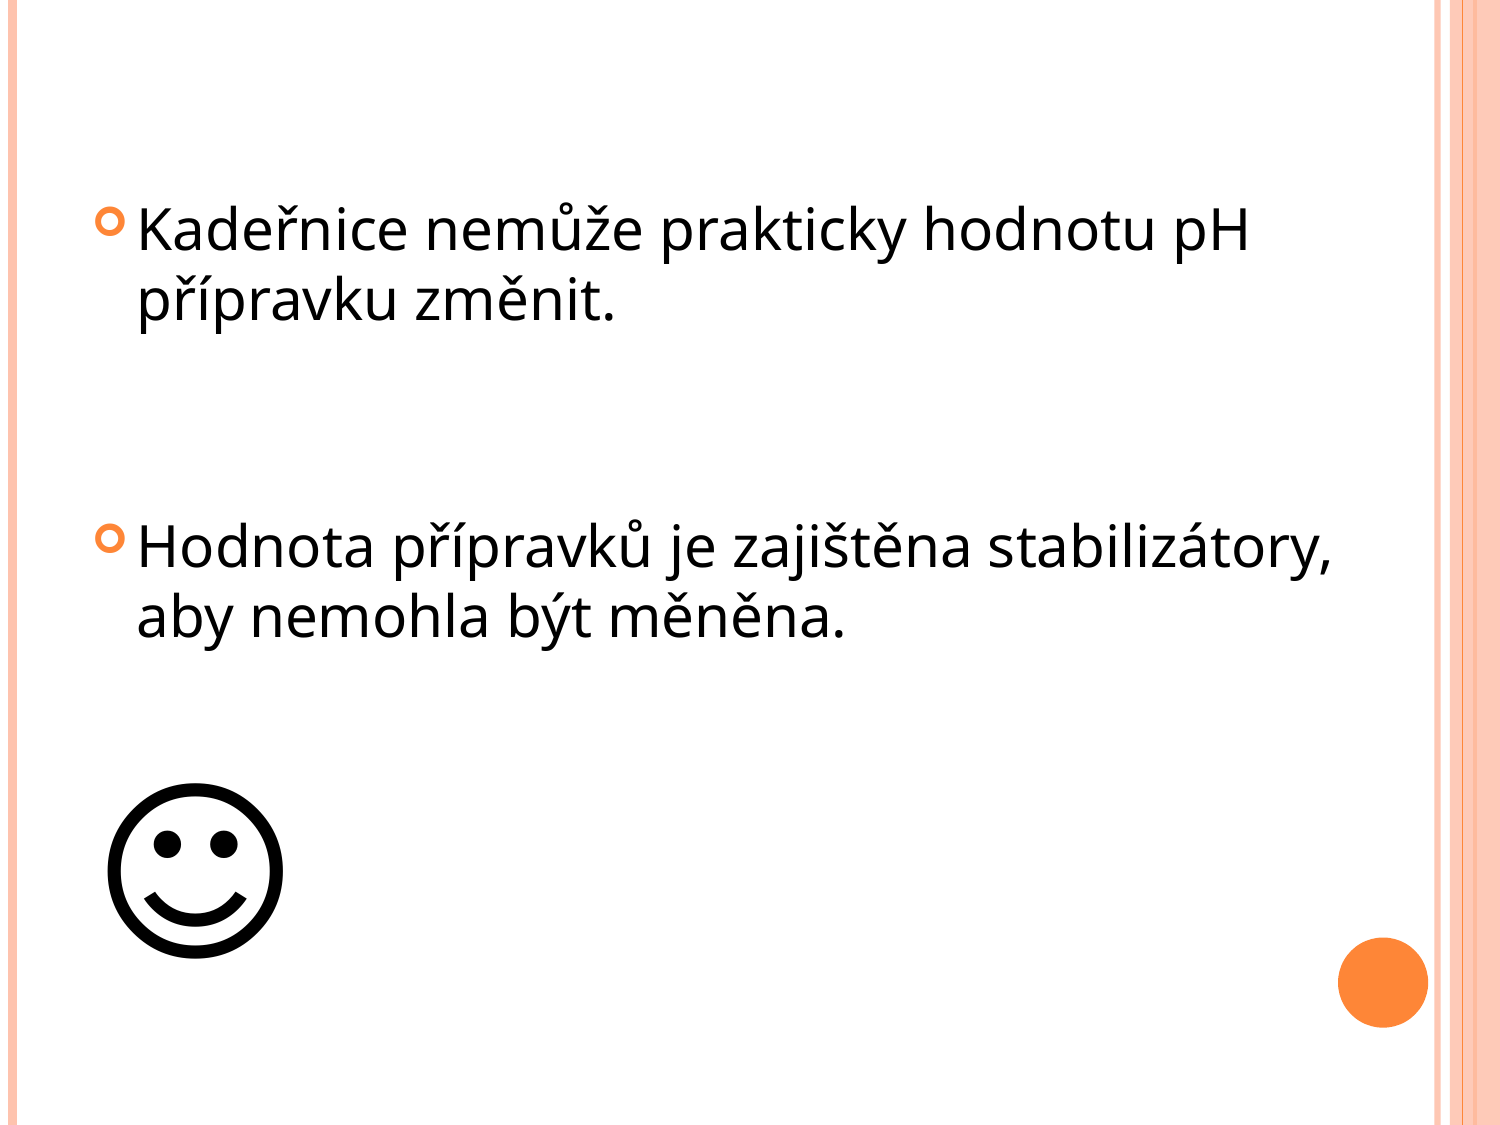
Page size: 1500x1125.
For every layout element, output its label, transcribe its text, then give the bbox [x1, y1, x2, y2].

list Kadeřnice nemůže prakticky hodnotu pH přípravku změnit. Hodnota přípravků je zajištěna stabilizátory, aby nemohla být měněna. ☺ [76, 184, 1427, 1012]
